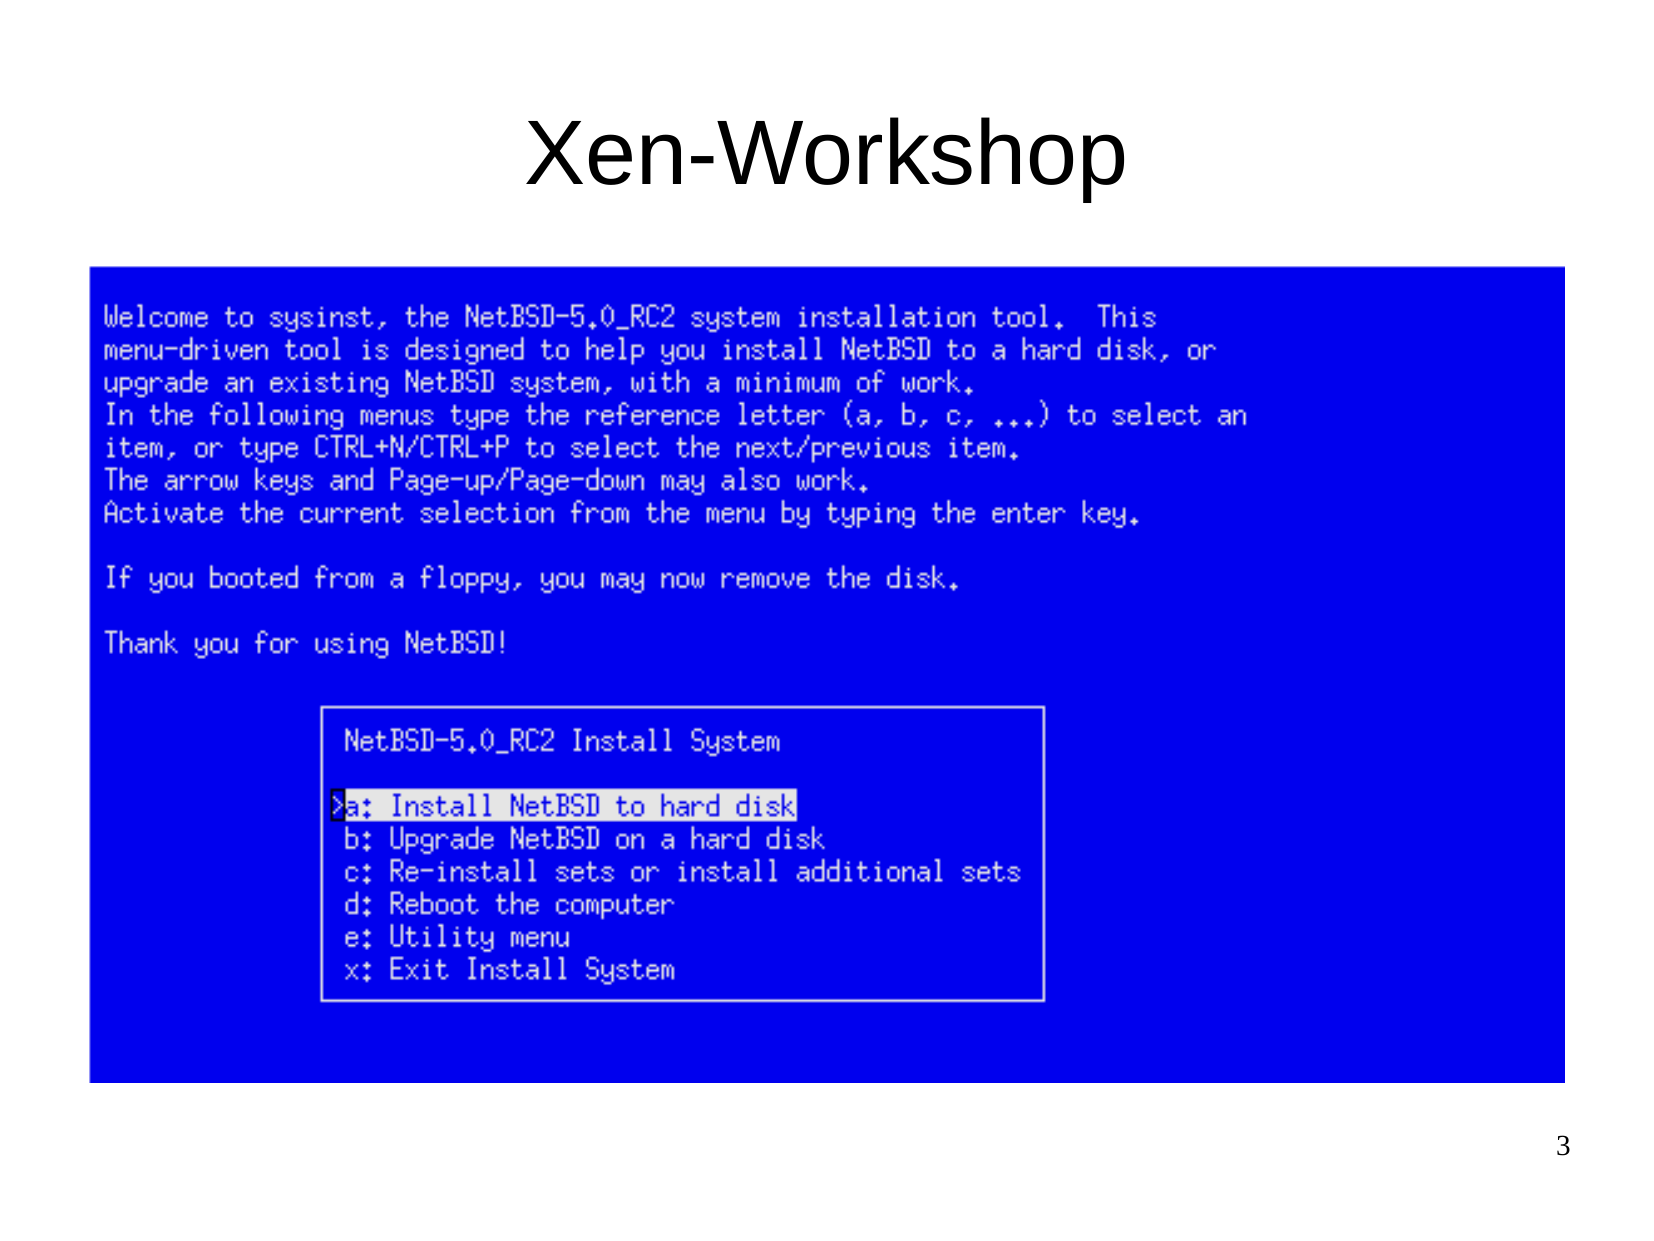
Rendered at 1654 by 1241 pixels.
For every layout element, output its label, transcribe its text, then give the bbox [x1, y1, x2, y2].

title Xen-Workshop [82, 49, 1571, 257]
picture [88, 265, 1565, 1083]
